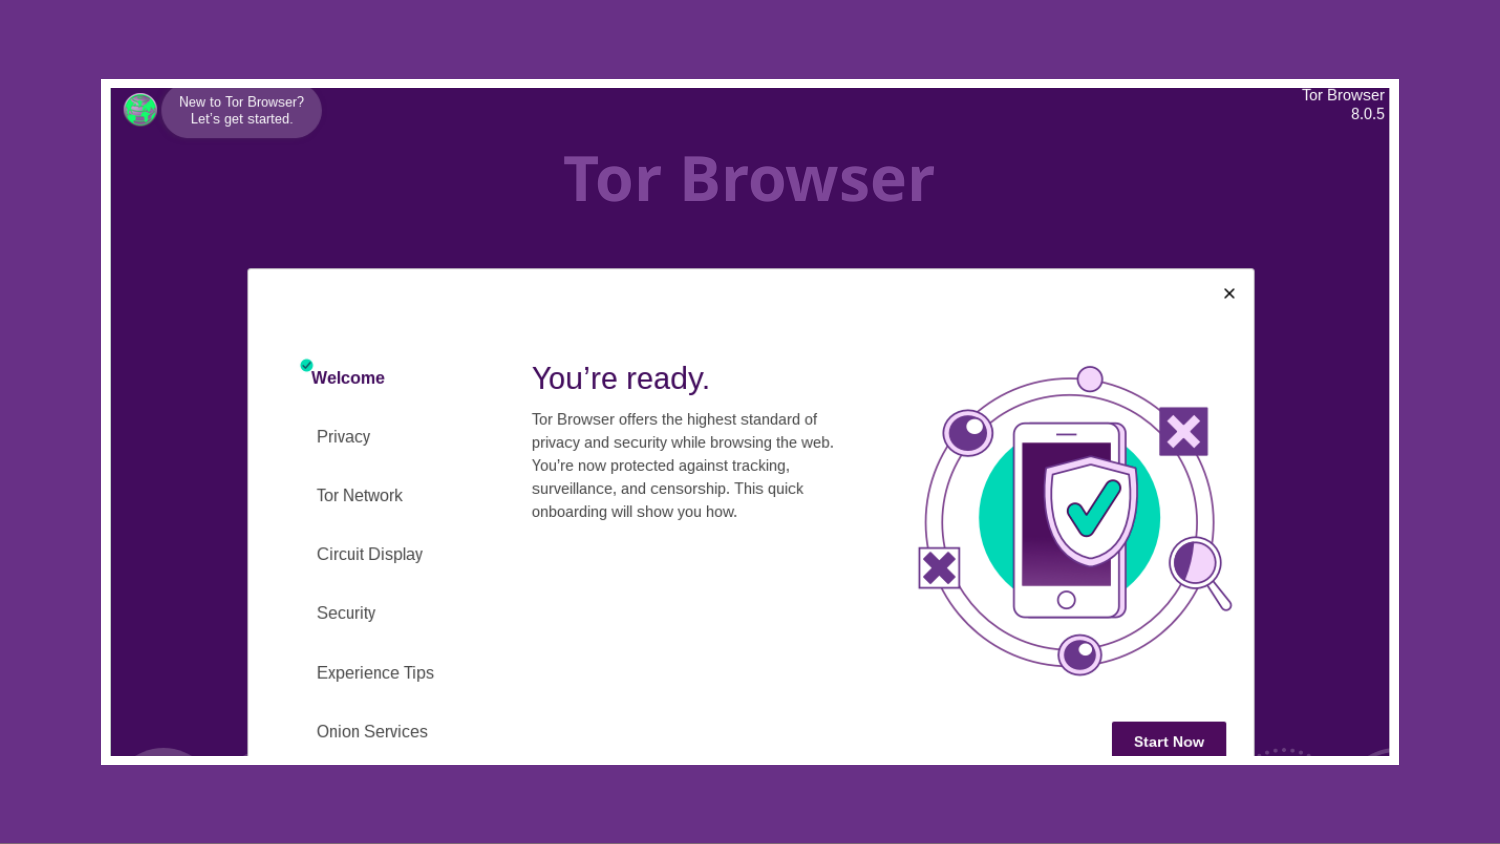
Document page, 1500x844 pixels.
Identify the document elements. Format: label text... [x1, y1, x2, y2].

text_box Tor Browser [429, 96, 1071, 257]
picture [110, 88, 1390, 756]
